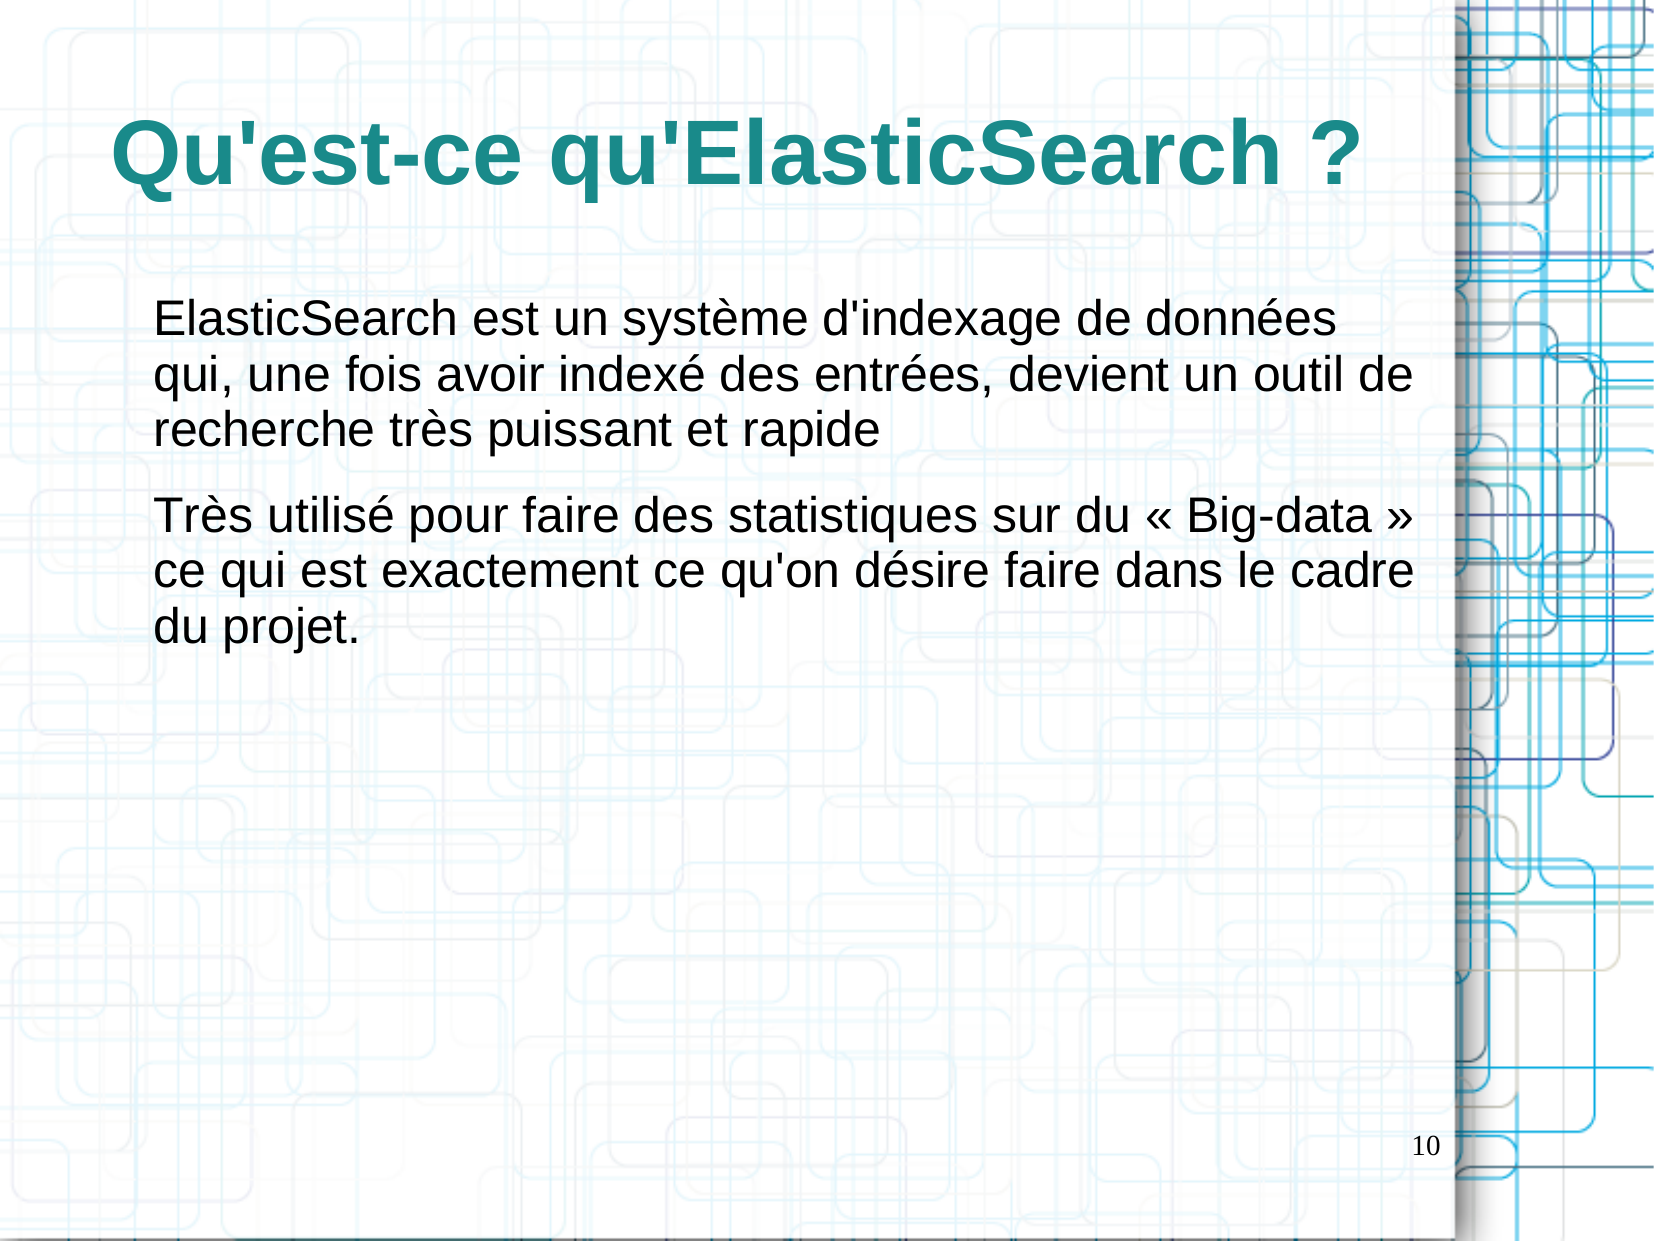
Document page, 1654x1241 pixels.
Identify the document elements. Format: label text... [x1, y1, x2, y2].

list ElasticSearch est un système d'indexage de données qui, une fois avoir indexé des entrées, devient un outil de recherche très puissant et rapide Très utilisé pour faire des statistiques sur du « Big-data » ce qui est exactement ce qu'on désire faire dans le cadre du projet. [82, 290, 1418, 1010]
picture [0, 0, 1654, 1241]
title Qu'est-ce qu'ElasticSearch ? [59, 49, 1418, 257]
